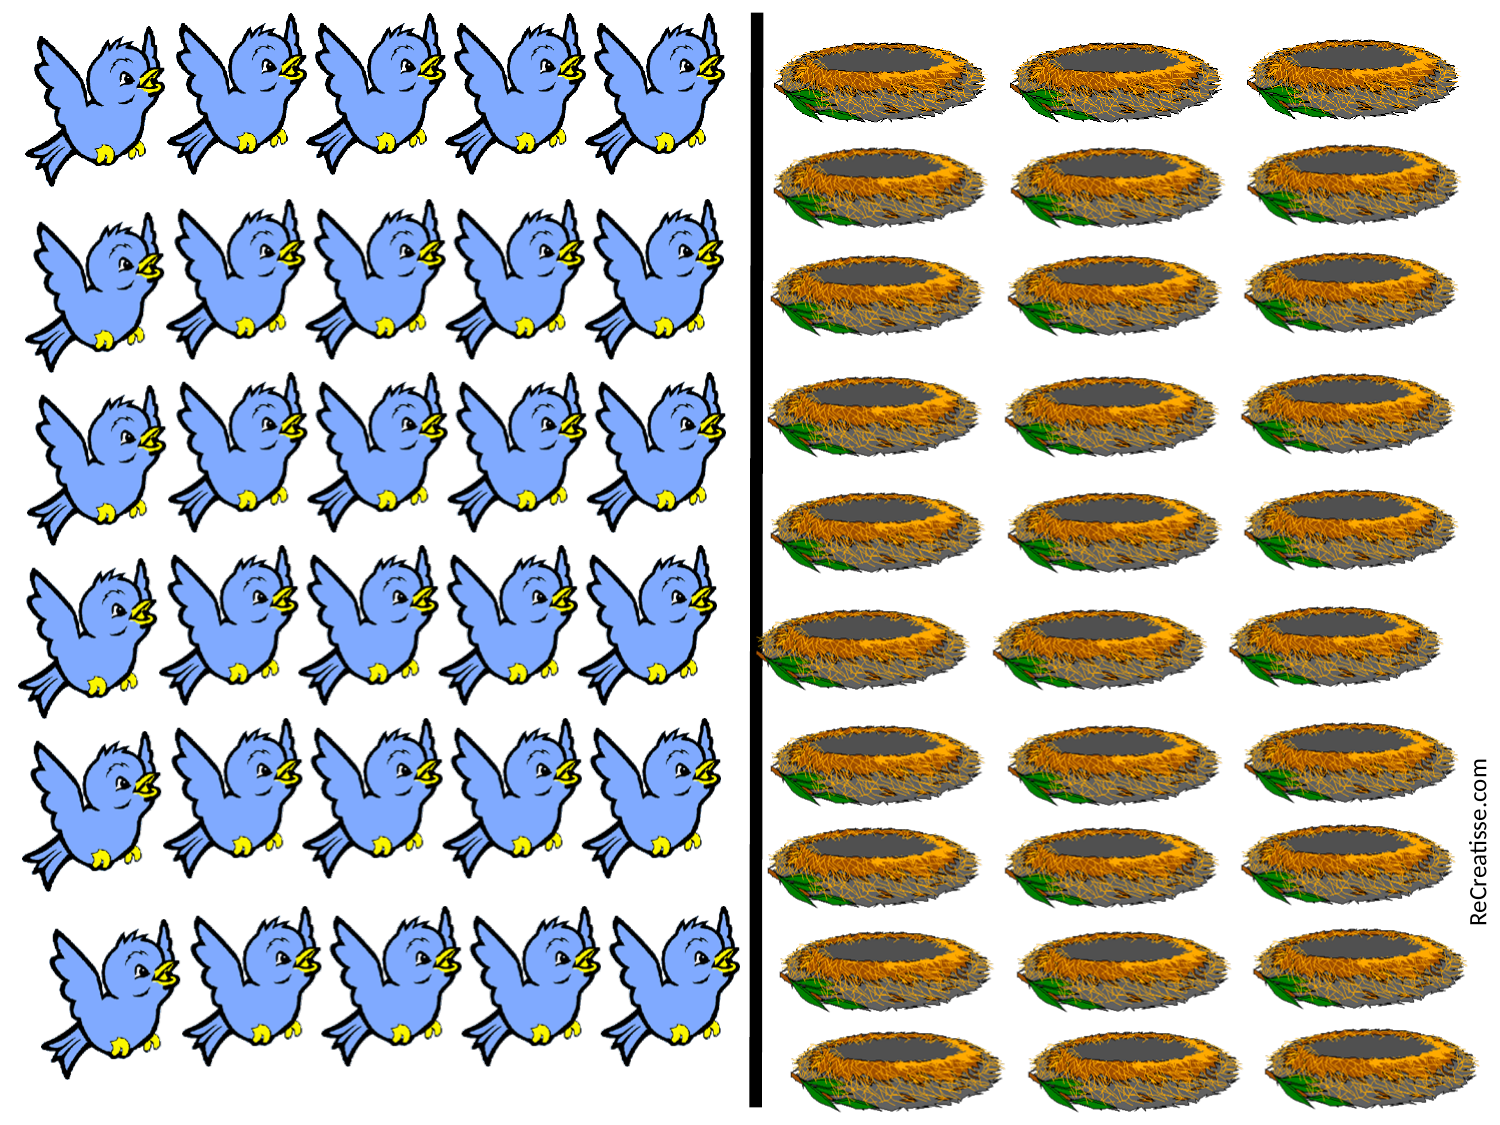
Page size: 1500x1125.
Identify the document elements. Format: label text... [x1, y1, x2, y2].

picture [41, 906, 740, 1080]
picture [755, 10, 1480, 1125]
text_box ReCreatisse.com [1456, 717, 1499, 941]
picture [18, 199, 726, 892]
picture [25, 26, 165, 188]
picture [167, 13, 725, 175]
